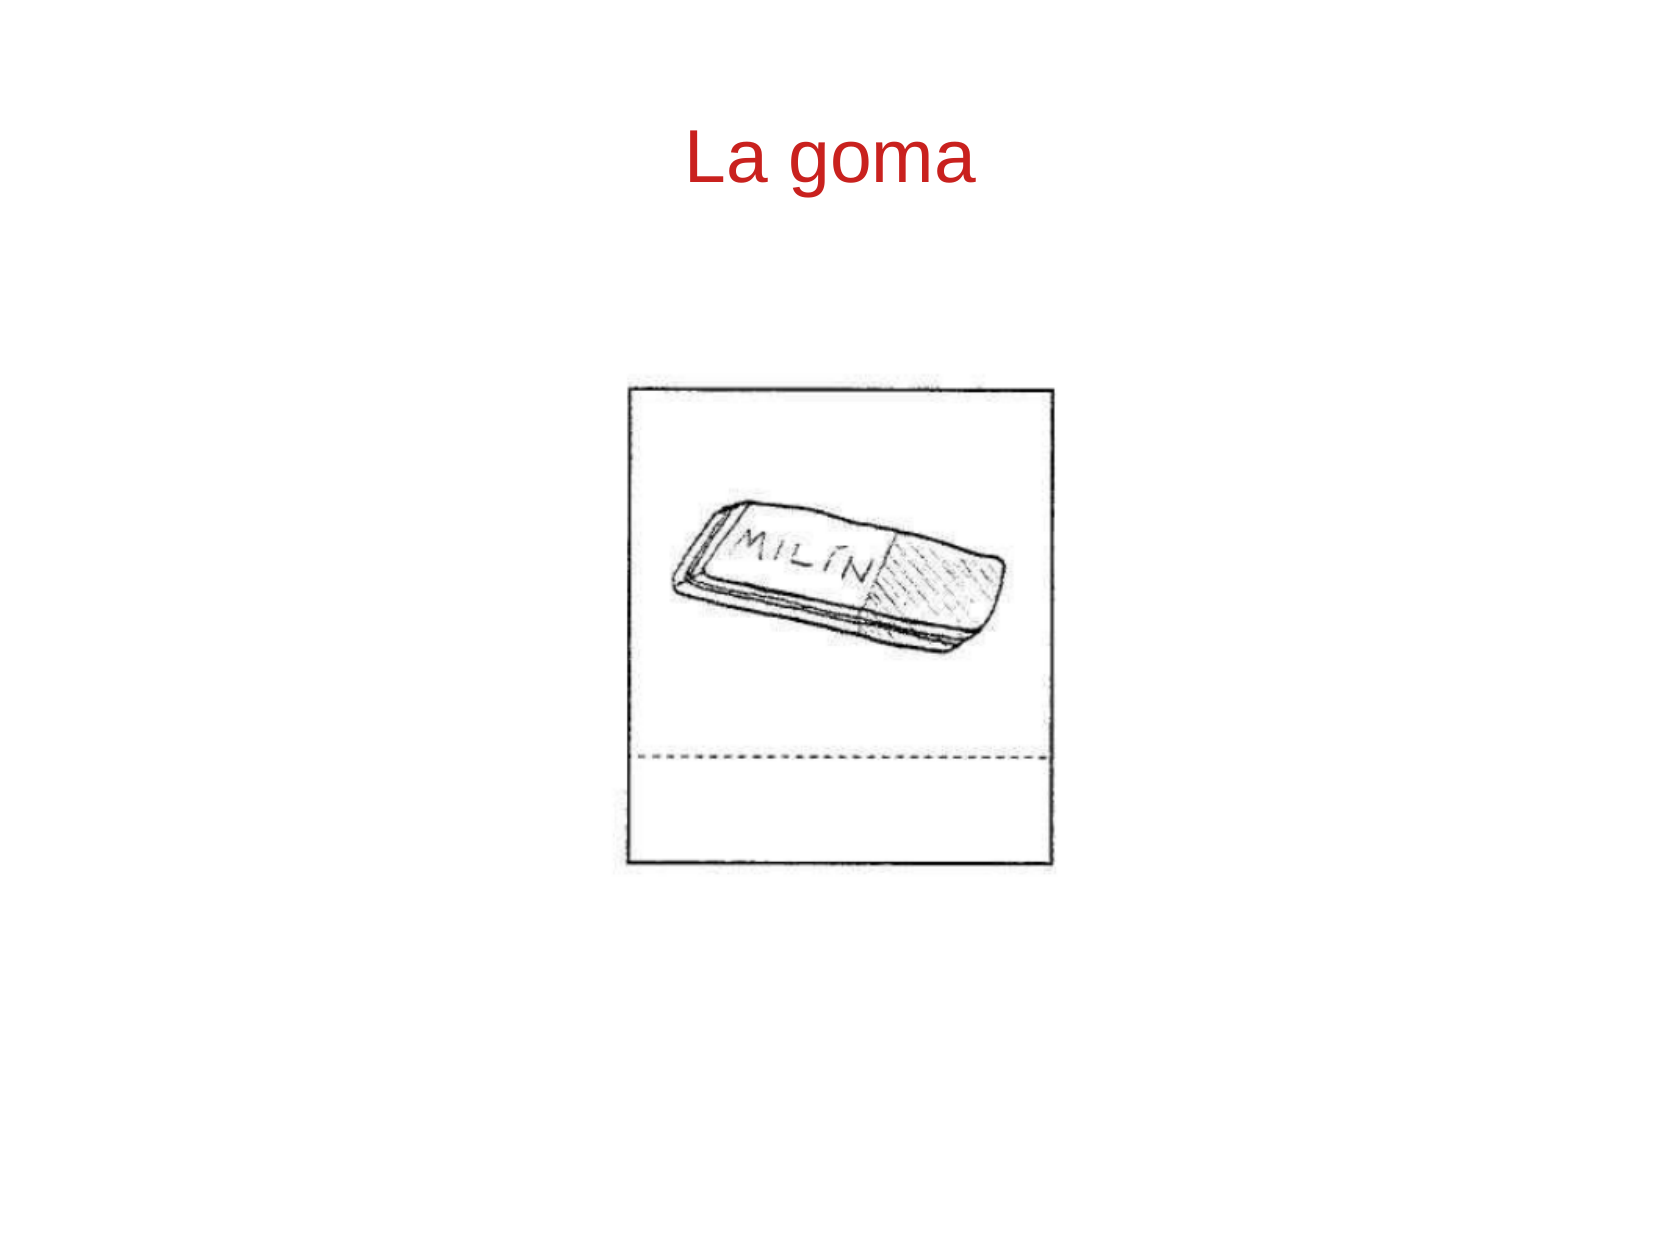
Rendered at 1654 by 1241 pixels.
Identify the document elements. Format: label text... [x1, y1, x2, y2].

picture [604, 366, 1072, 884]
text_box La goma [289, 49, 1371, 257]
